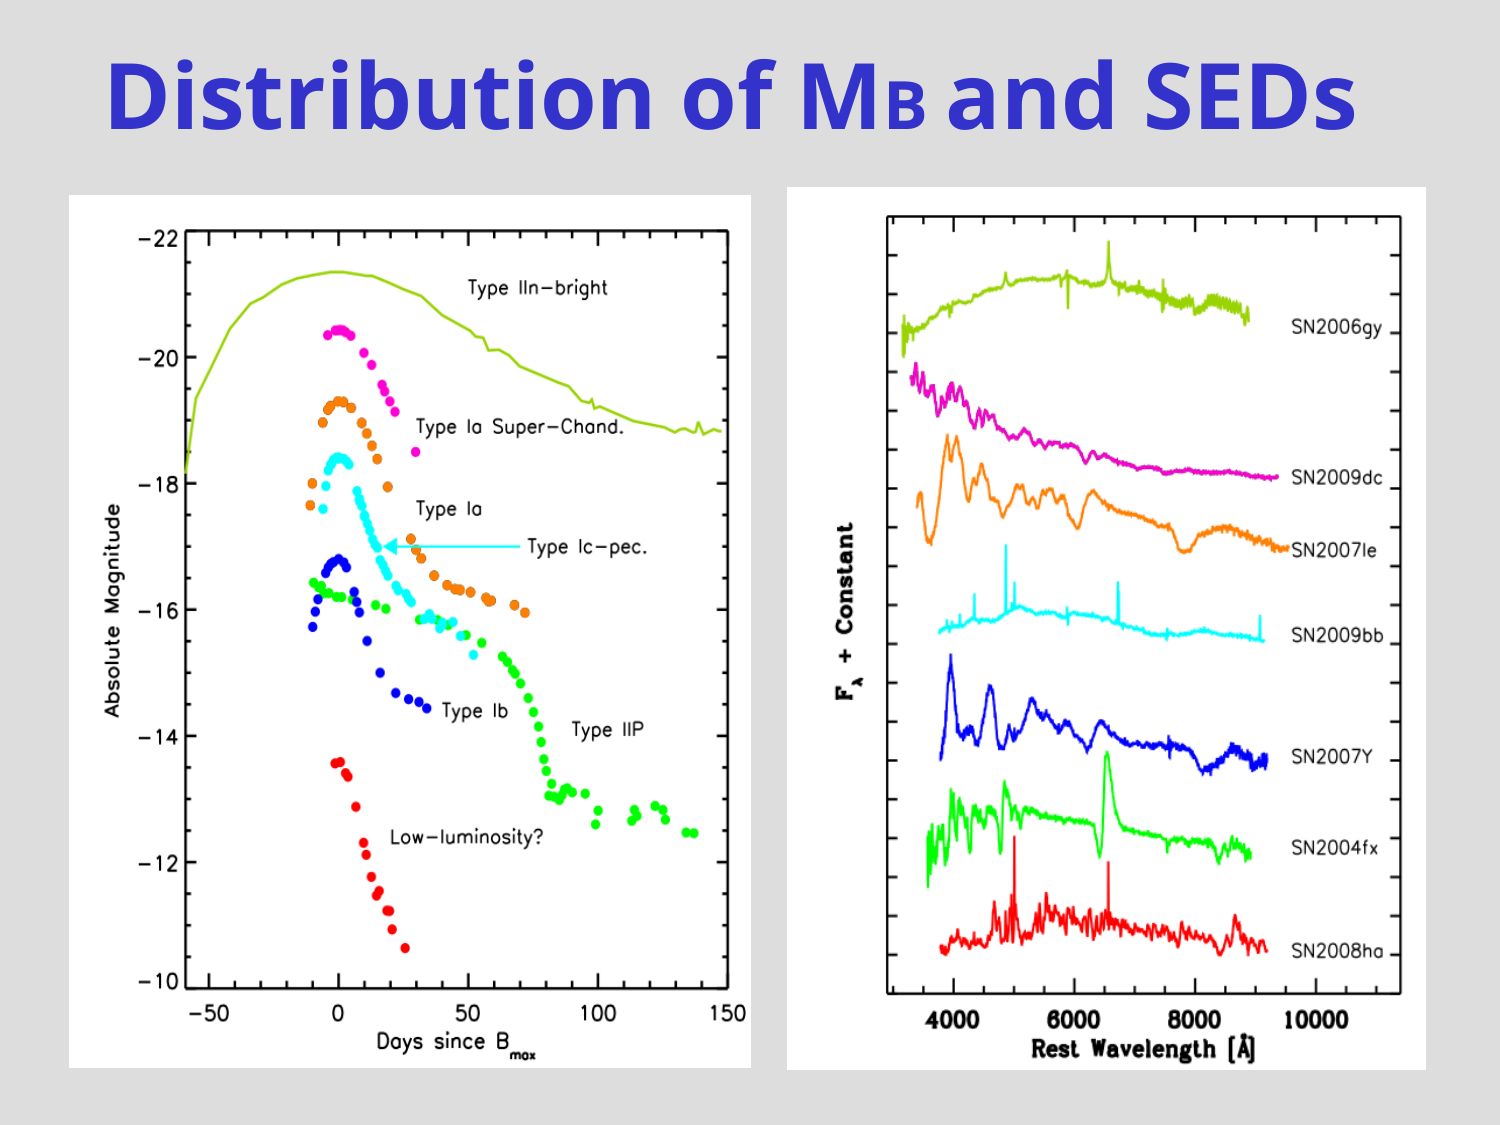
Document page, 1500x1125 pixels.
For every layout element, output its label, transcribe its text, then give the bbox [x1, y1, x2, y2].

text_box Distribution of MB and SEDs [75, 37, 1388, 159]
picture [787, 187, 1426, 1070]
picture [69, 195, 751, 1068]
